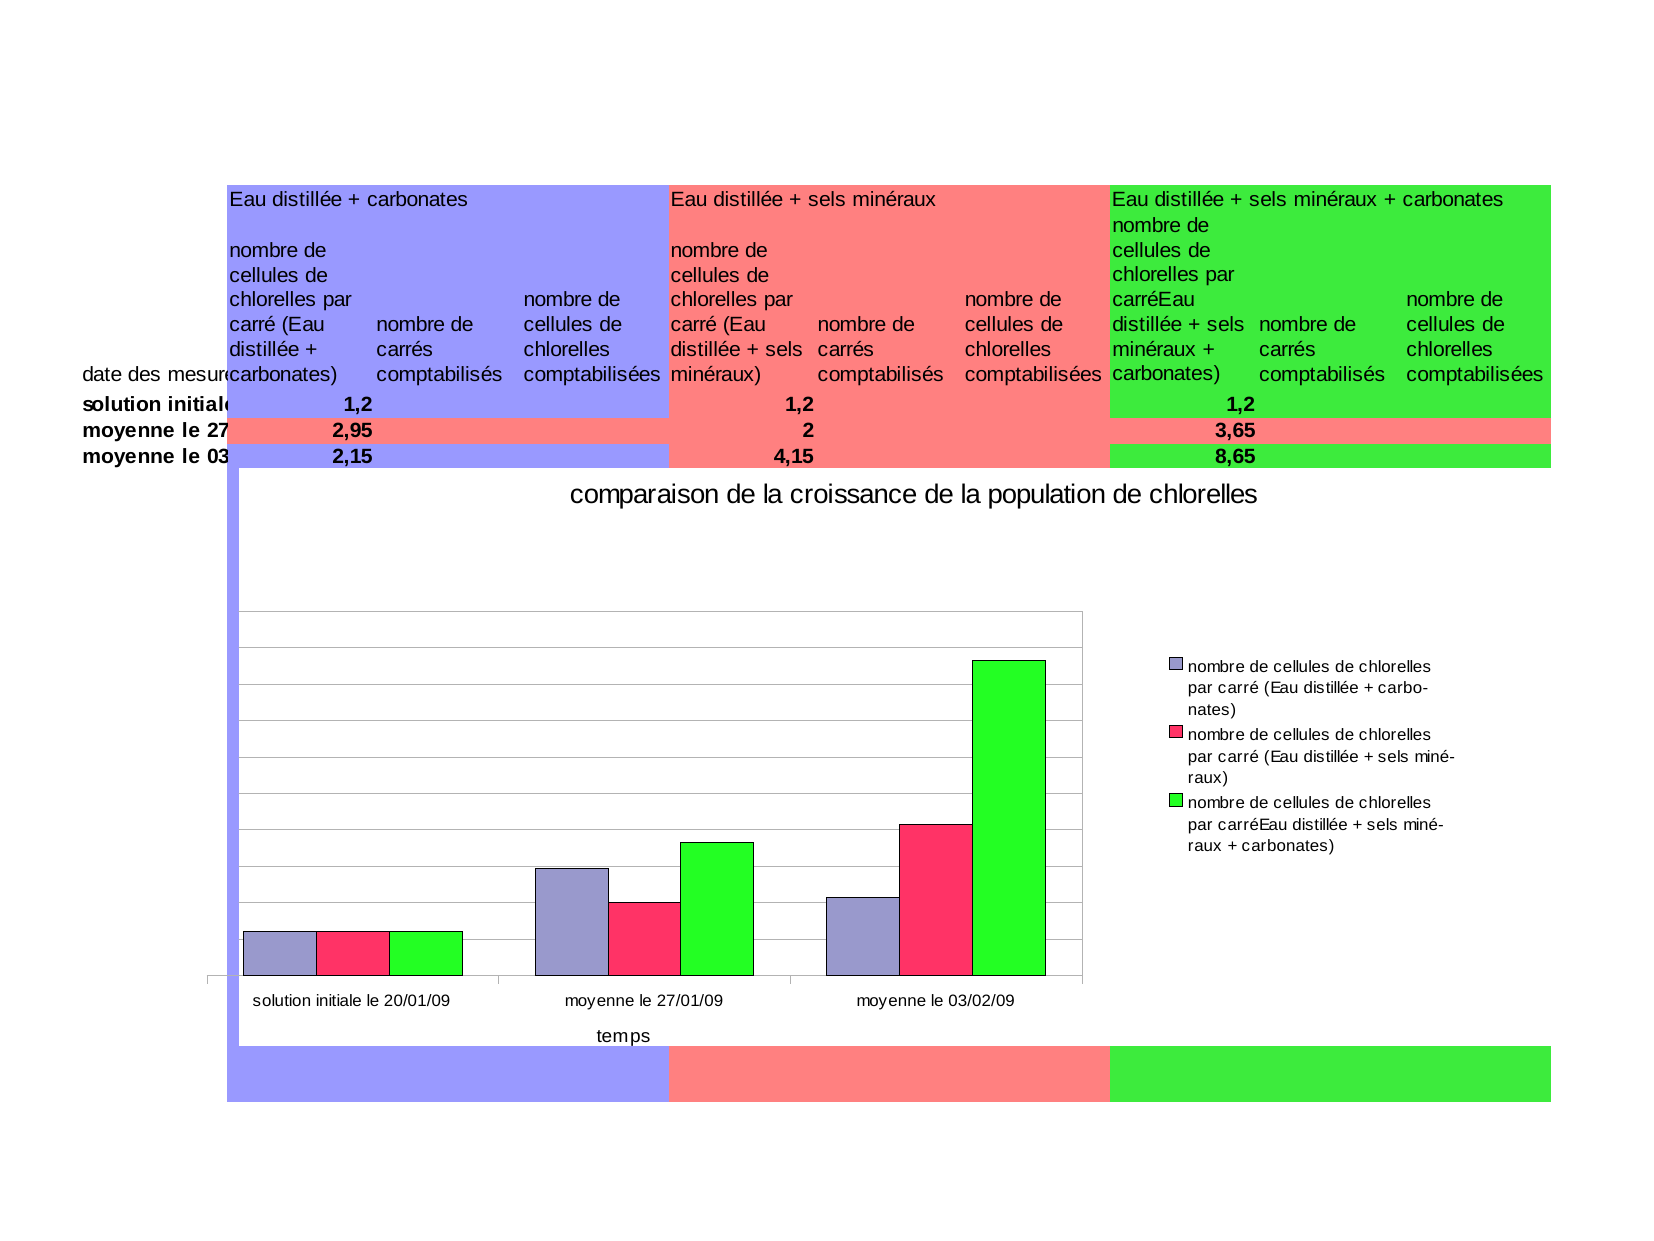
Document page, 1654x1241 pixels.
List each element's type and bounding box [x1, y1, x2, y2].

chart [80, 184, 1554, 1105]
